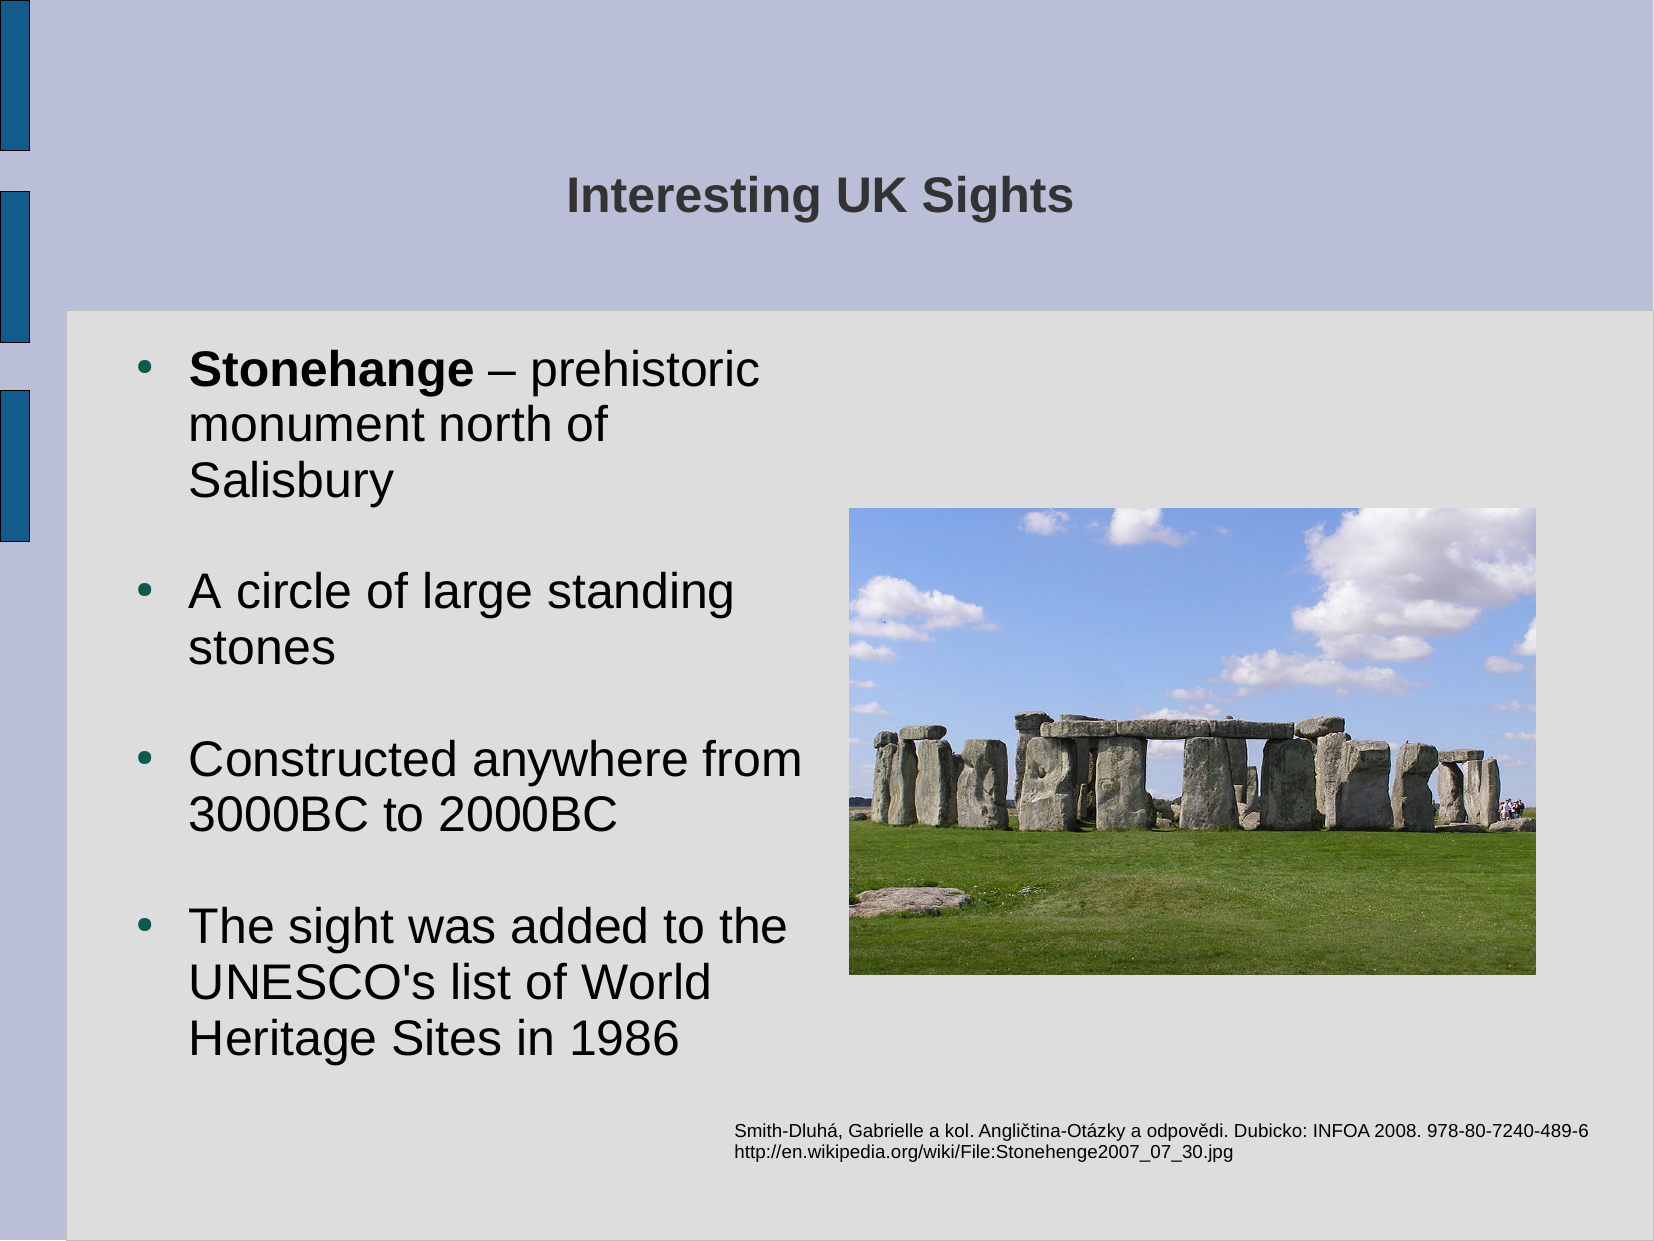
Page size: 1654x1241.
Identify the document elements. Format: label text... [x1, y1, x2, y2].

list Stonehange – prehistoric monument north of Salisbury A circle of large standing stones Constructed anywhere from 3000BC to 2000BC The sight was added to the UNESCO's list of World Heritage Sites in 1986 [118, 340, 808, 1123]
text_box Smith-Dluhá, Gabrielle a kol. Angličtina-Otázky a odpovědi. Dubicko: INFOA 2008. 978-80-7240-489-6 http://en.wikipedia.org/wiki/File:Stonehenge2007_07_30.jpg [719, 1092, 1625, 1170]
picture [849, 508, 1536, 975]
title Interesting UK Sights [121, 91, 1534, 299]
